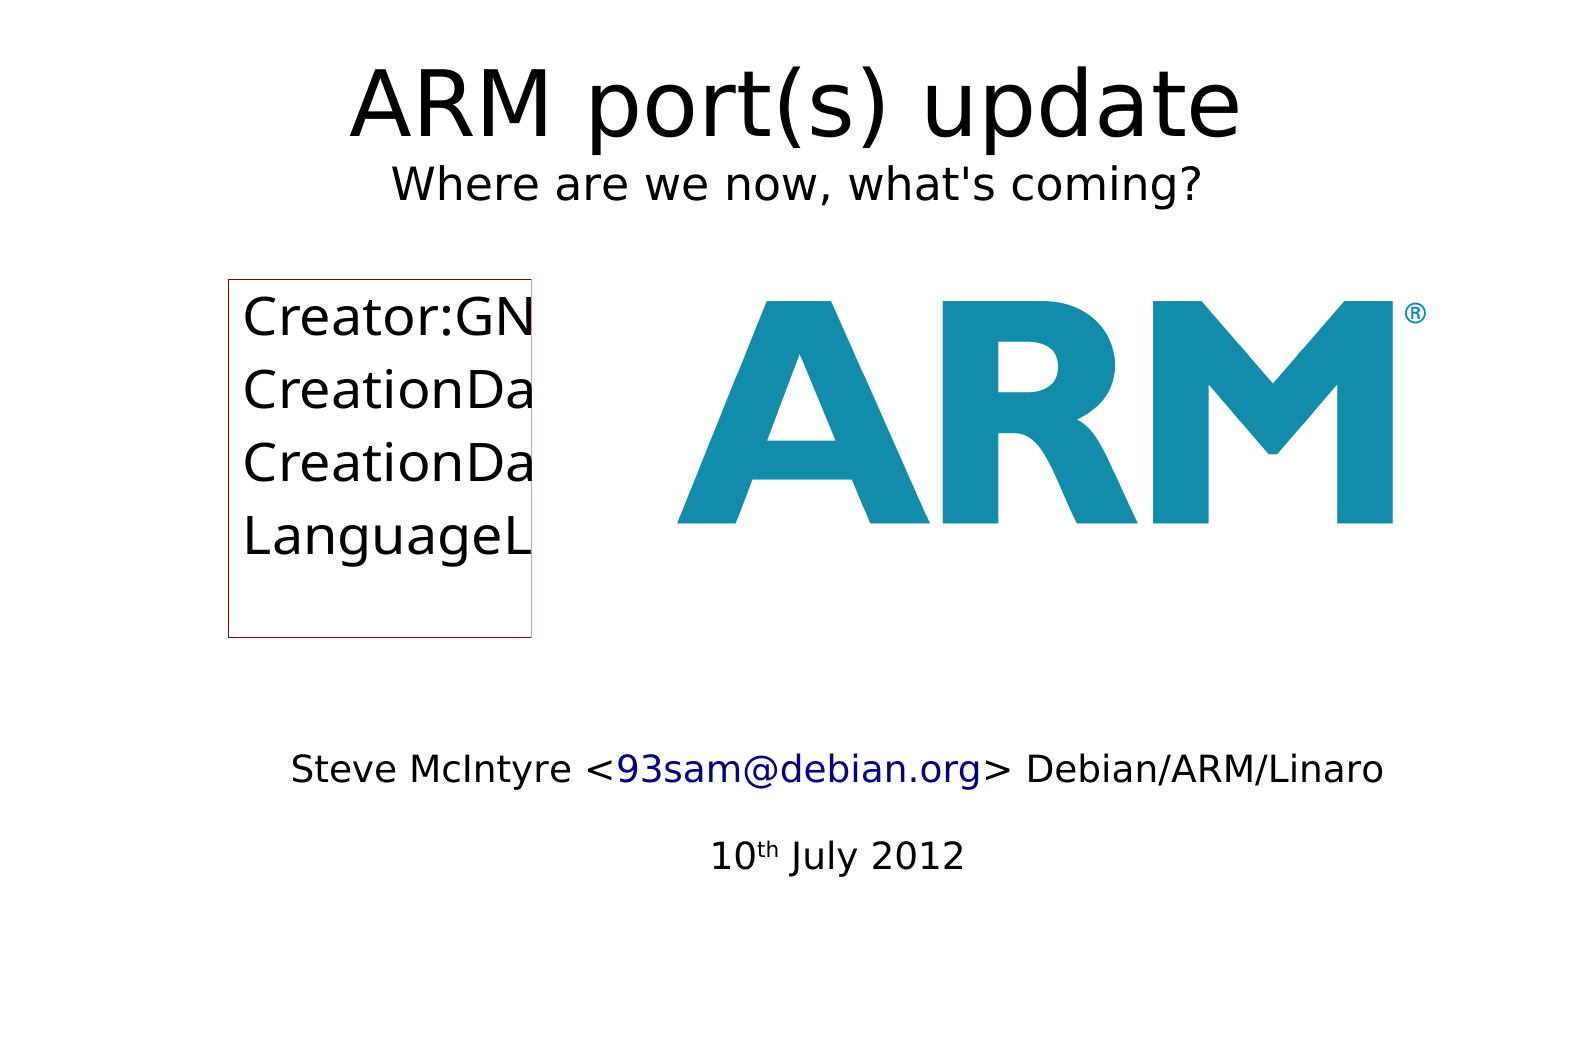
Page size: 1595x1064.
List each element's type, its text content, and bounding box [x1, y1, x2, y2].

subtitle Steve McIntyre <93sam@debian.org> Debian/ARM/Linaro 10th July 2012 [102, 562, 1538, 1064]
picture [675, 299, 1428, 526]
title ARM port(s) update Where are we now, what's coming? [79, 24, 1515, 239]
picture [225, 275, 532, 638]
